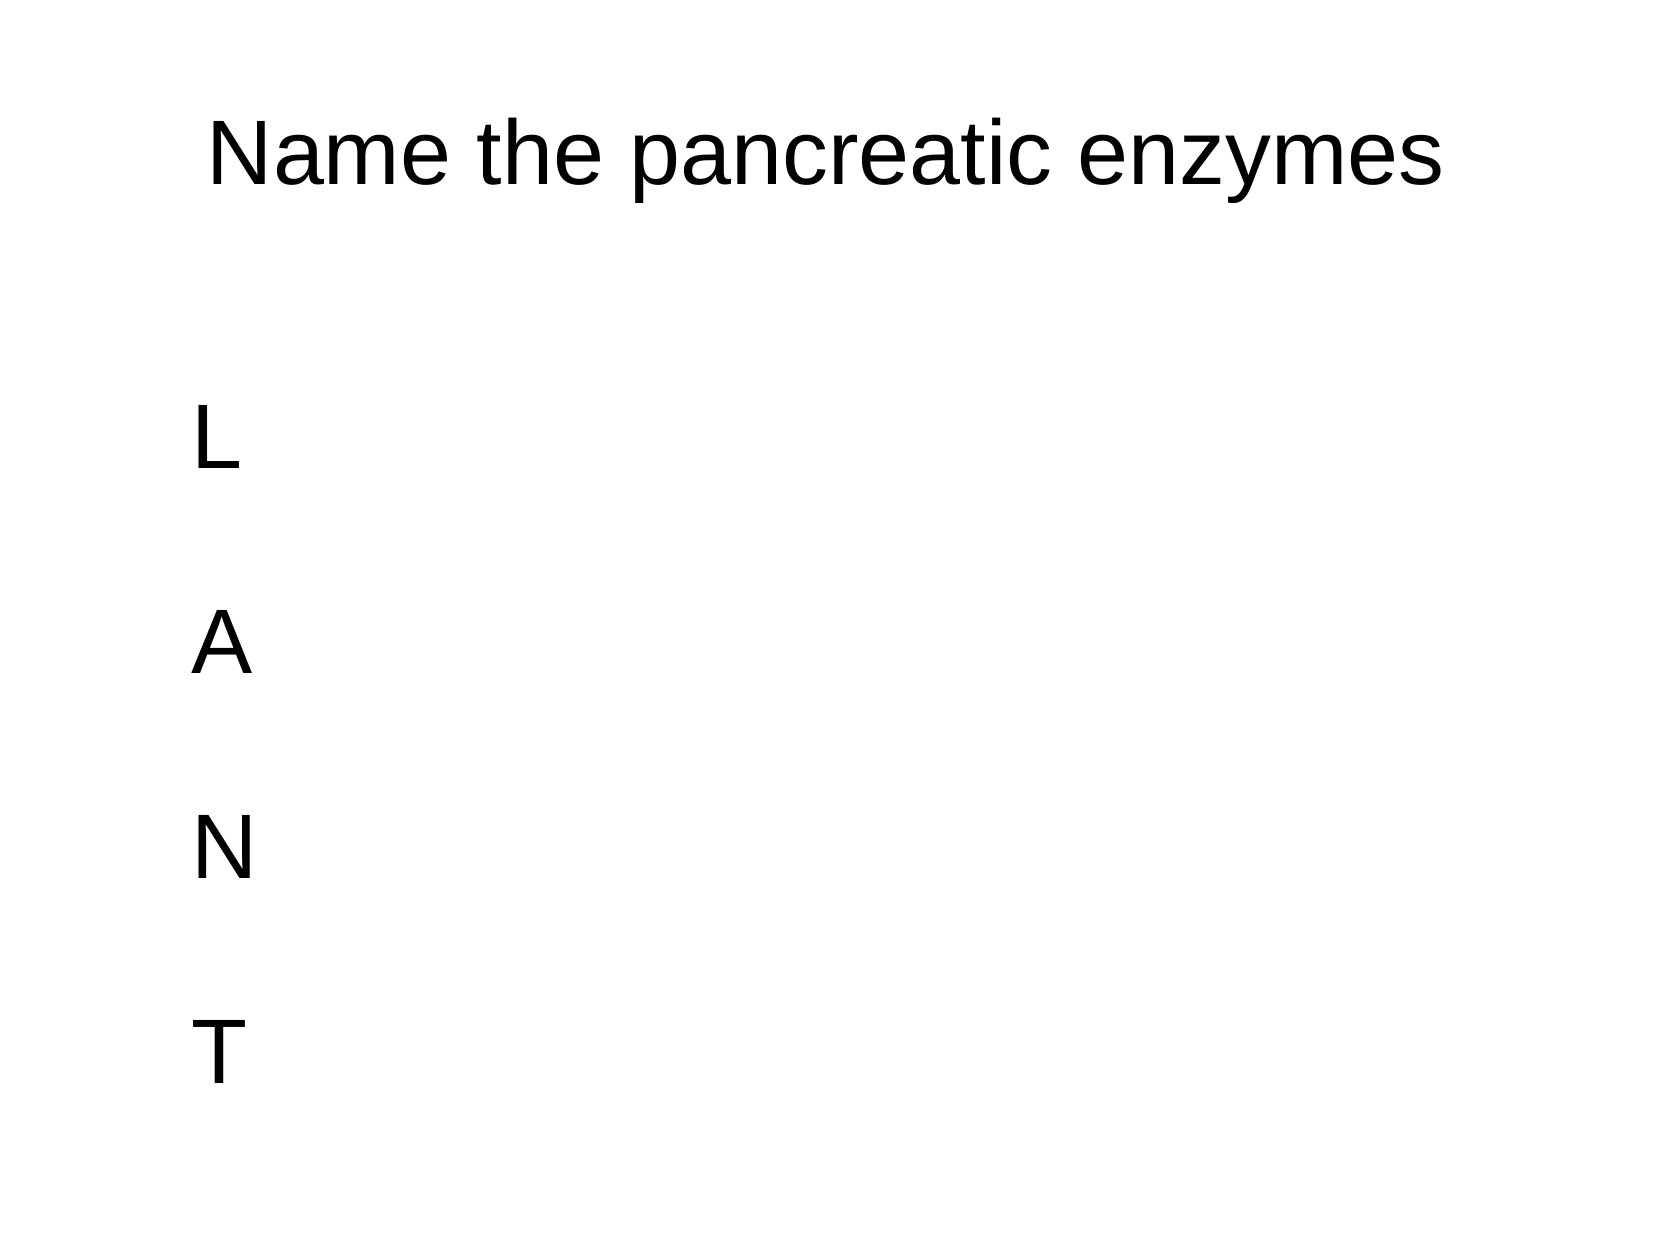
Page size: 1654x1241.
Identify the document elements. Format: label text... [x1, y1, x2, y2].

title Name the pancreatic enzymes [82, 49, 1571, 257]
text_box L A N T [177, 377, 343, 1113]
